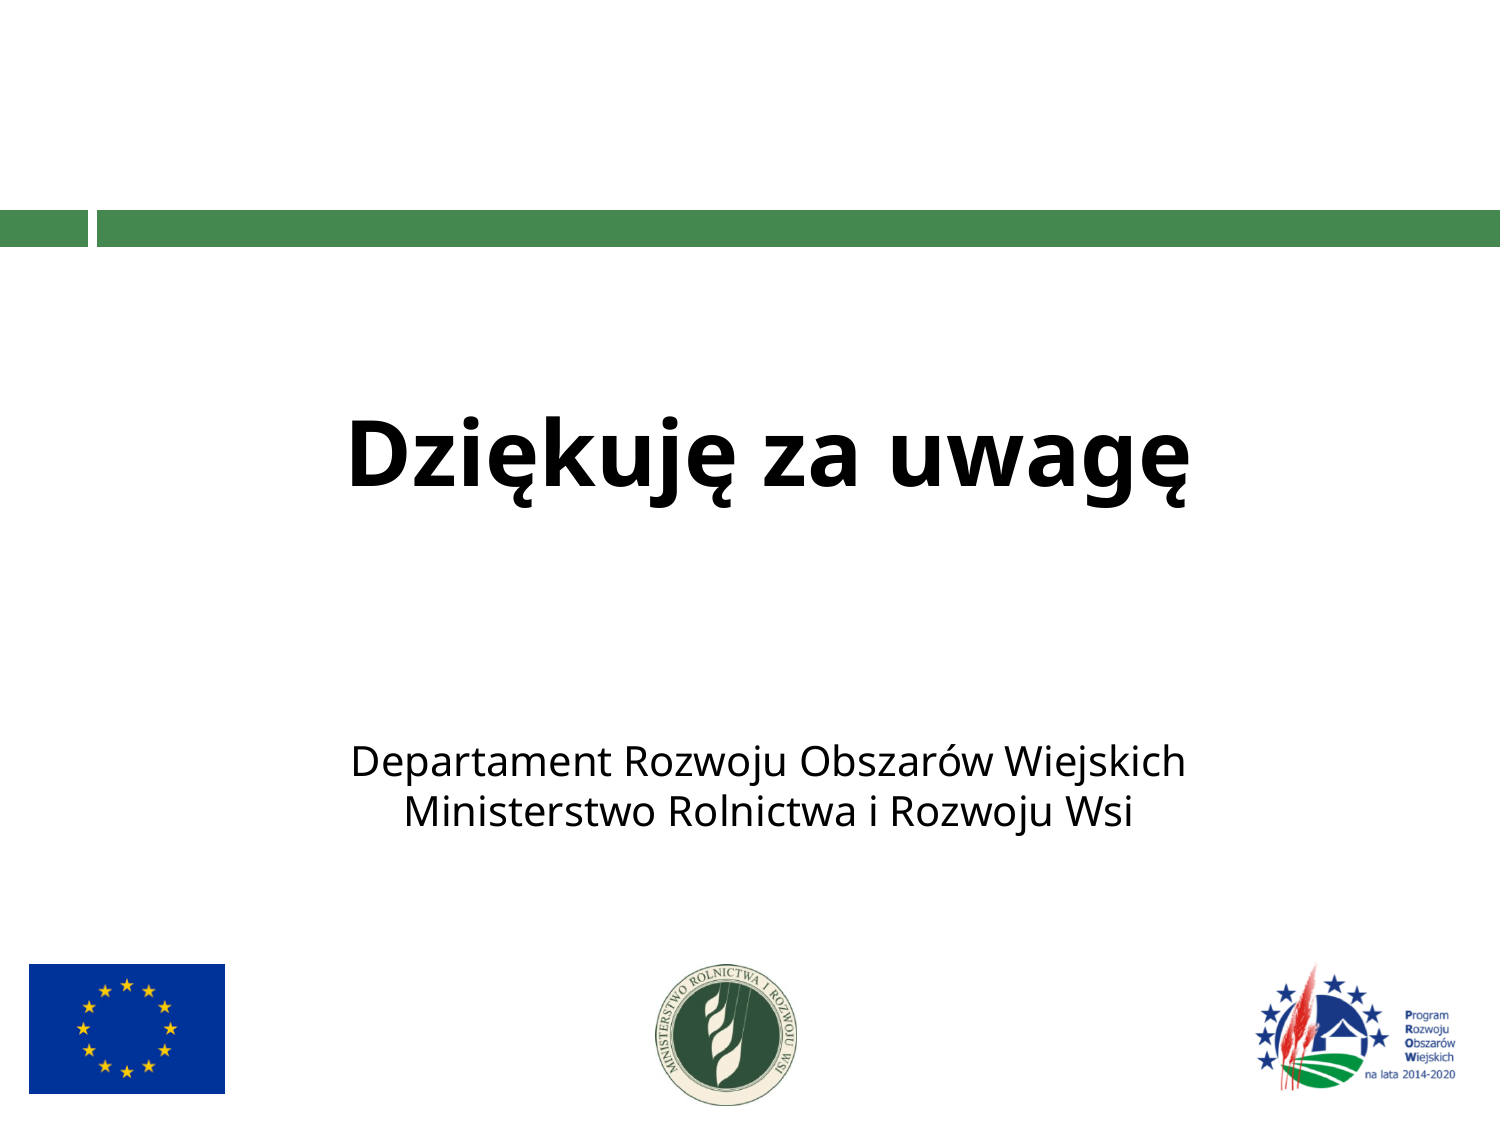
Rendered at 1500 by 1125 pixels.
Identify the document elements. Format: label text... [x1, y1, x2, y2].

list Dziękuję za uwagę Departament Rozwoju Obszarów Wiejskich Ministerstwo Rolnictwa i Rozwoju Wsi [100, 262, 1438, 956]
